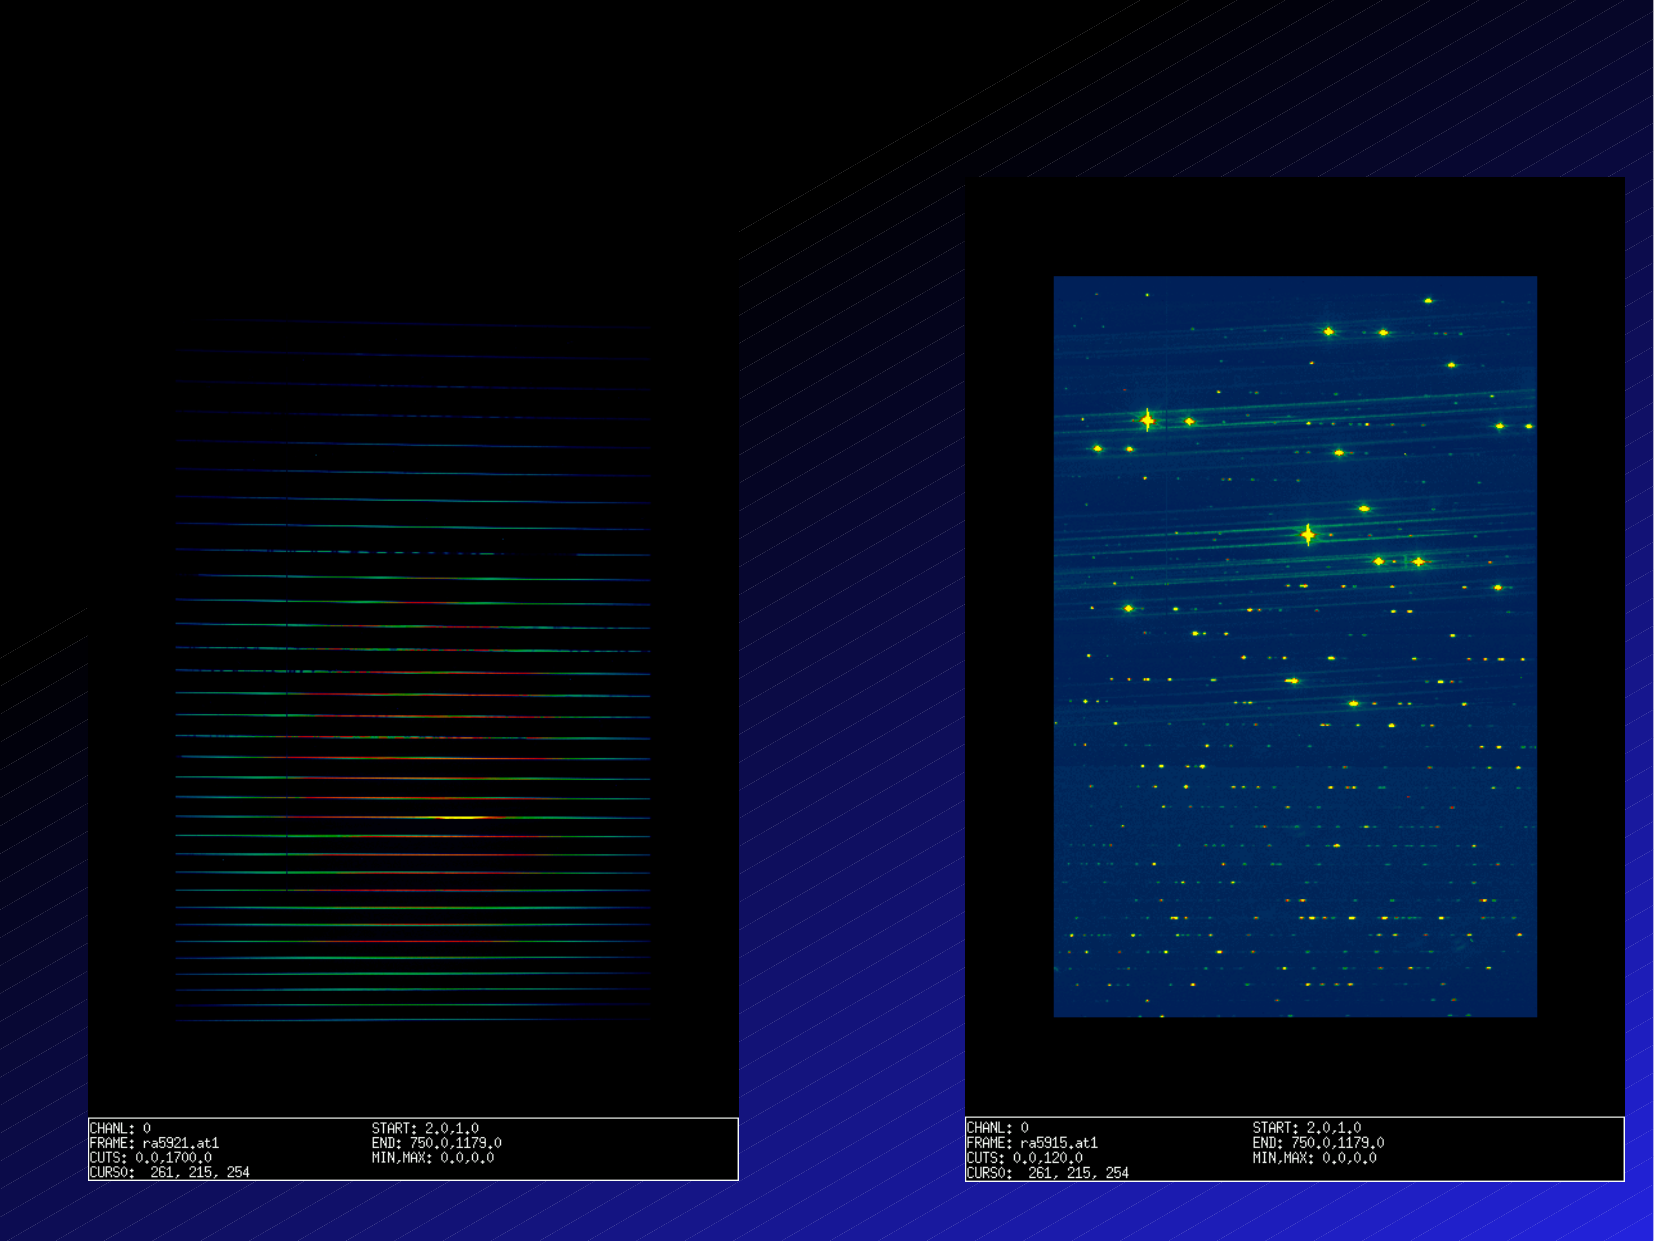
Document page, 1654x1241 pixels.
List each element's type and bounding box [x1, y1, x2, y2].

picture [965, 177, 1625, 1182]
picture [88, 206, 739, 1182]
